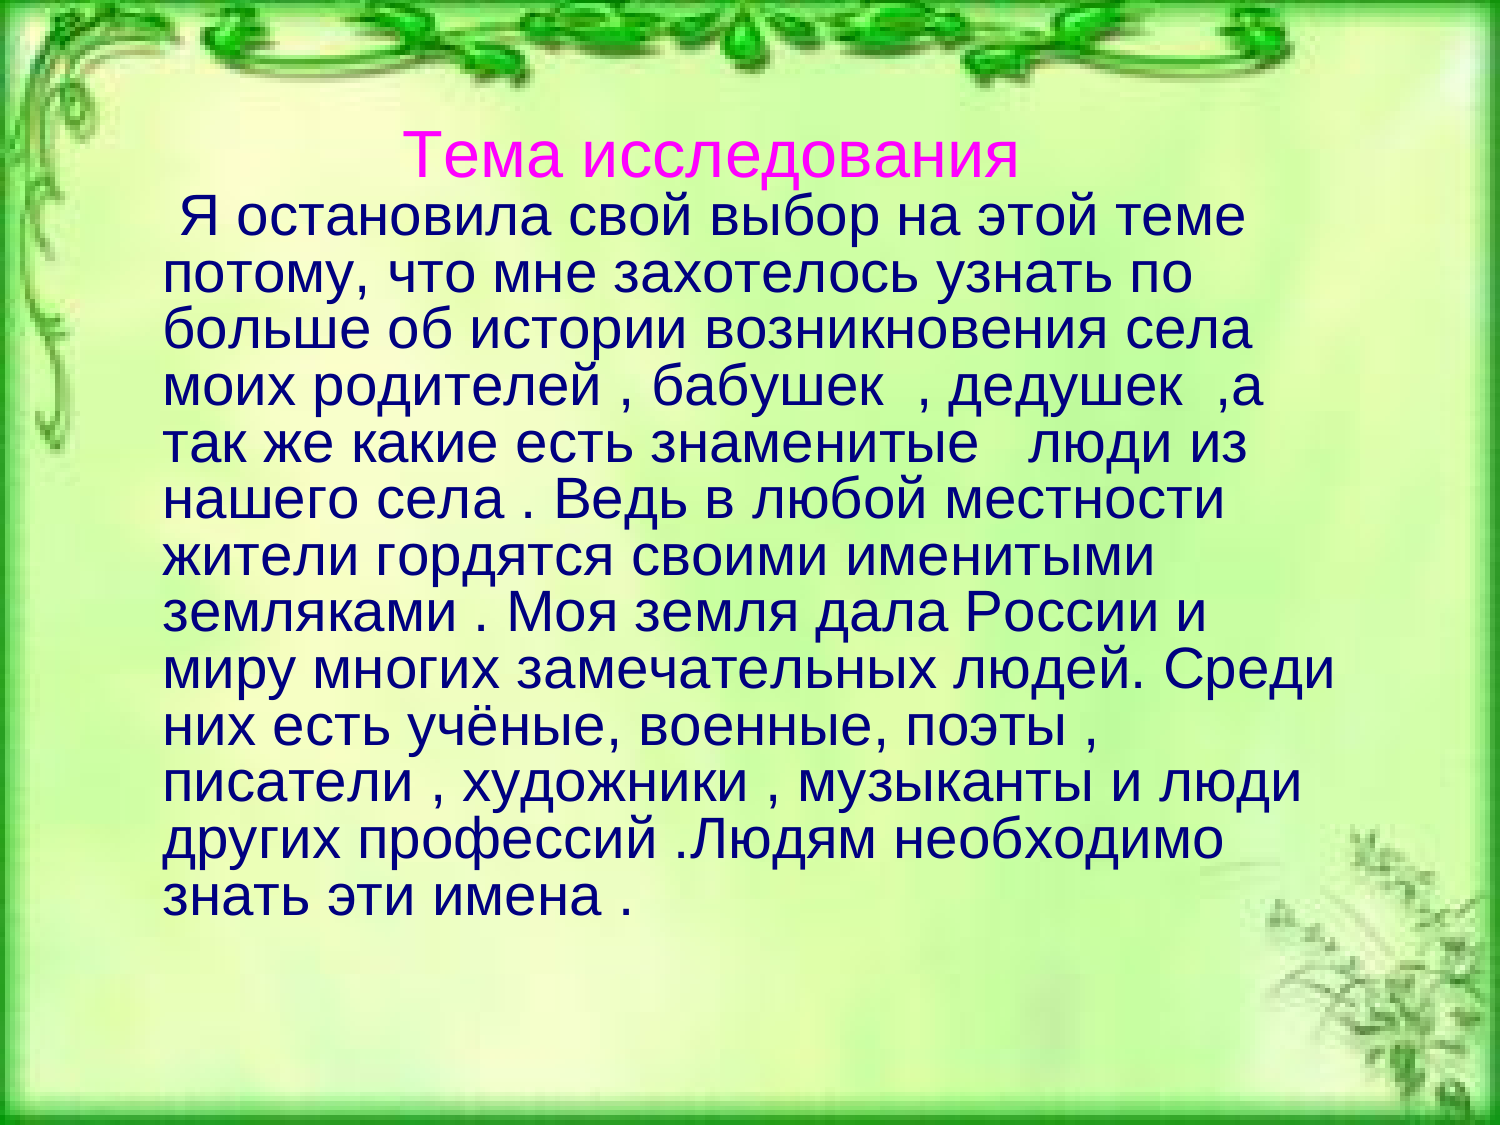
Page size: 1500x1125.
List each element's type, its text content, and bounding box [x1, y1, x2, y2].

text_box Тема исследования Я остановила свой выбор на этой теме потому, что мне захотелось узнать по больше об истории возникновения села моих родителей , бабушек , дедушек ,а так же какие есть знаменитые люди из нашего села . Ведь в любой местности жители гордятся своими именитыми земляками . Моя земля дала России и миру многих замечательных людей. Среди них есть учёные, военные, поэты , писатели , художники , музыканты и люди других профессий .Людям необходимо знать эти имена . [147, 118, 1359, 934]
picture [0, 0, 1500, 1125]
